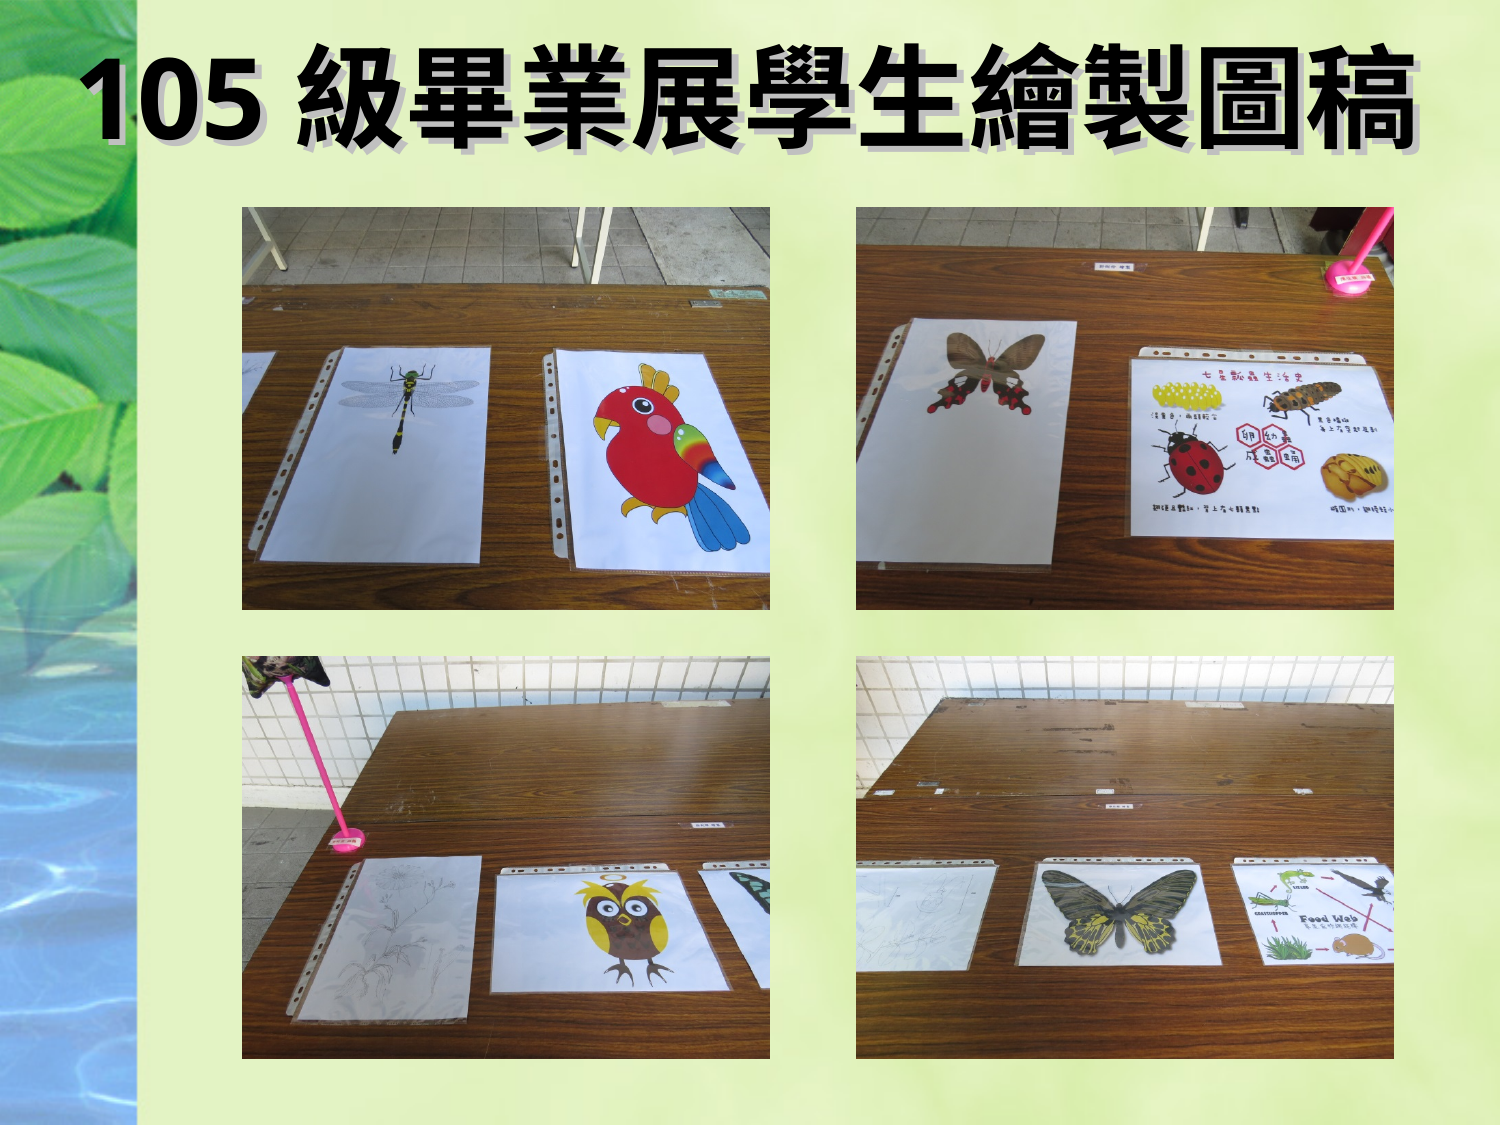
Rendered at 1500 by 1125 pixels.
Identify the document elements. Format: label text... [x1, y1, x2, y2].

picture [856, 208, 1394, 610]
picture [242, 207, 770, 610]
picture [242, 657, 770, 1059]
text_box 105級畢業展學生繪製圖稿 [29, 19, 1462, 169]
picture [856, 657, 1394, 1059]
